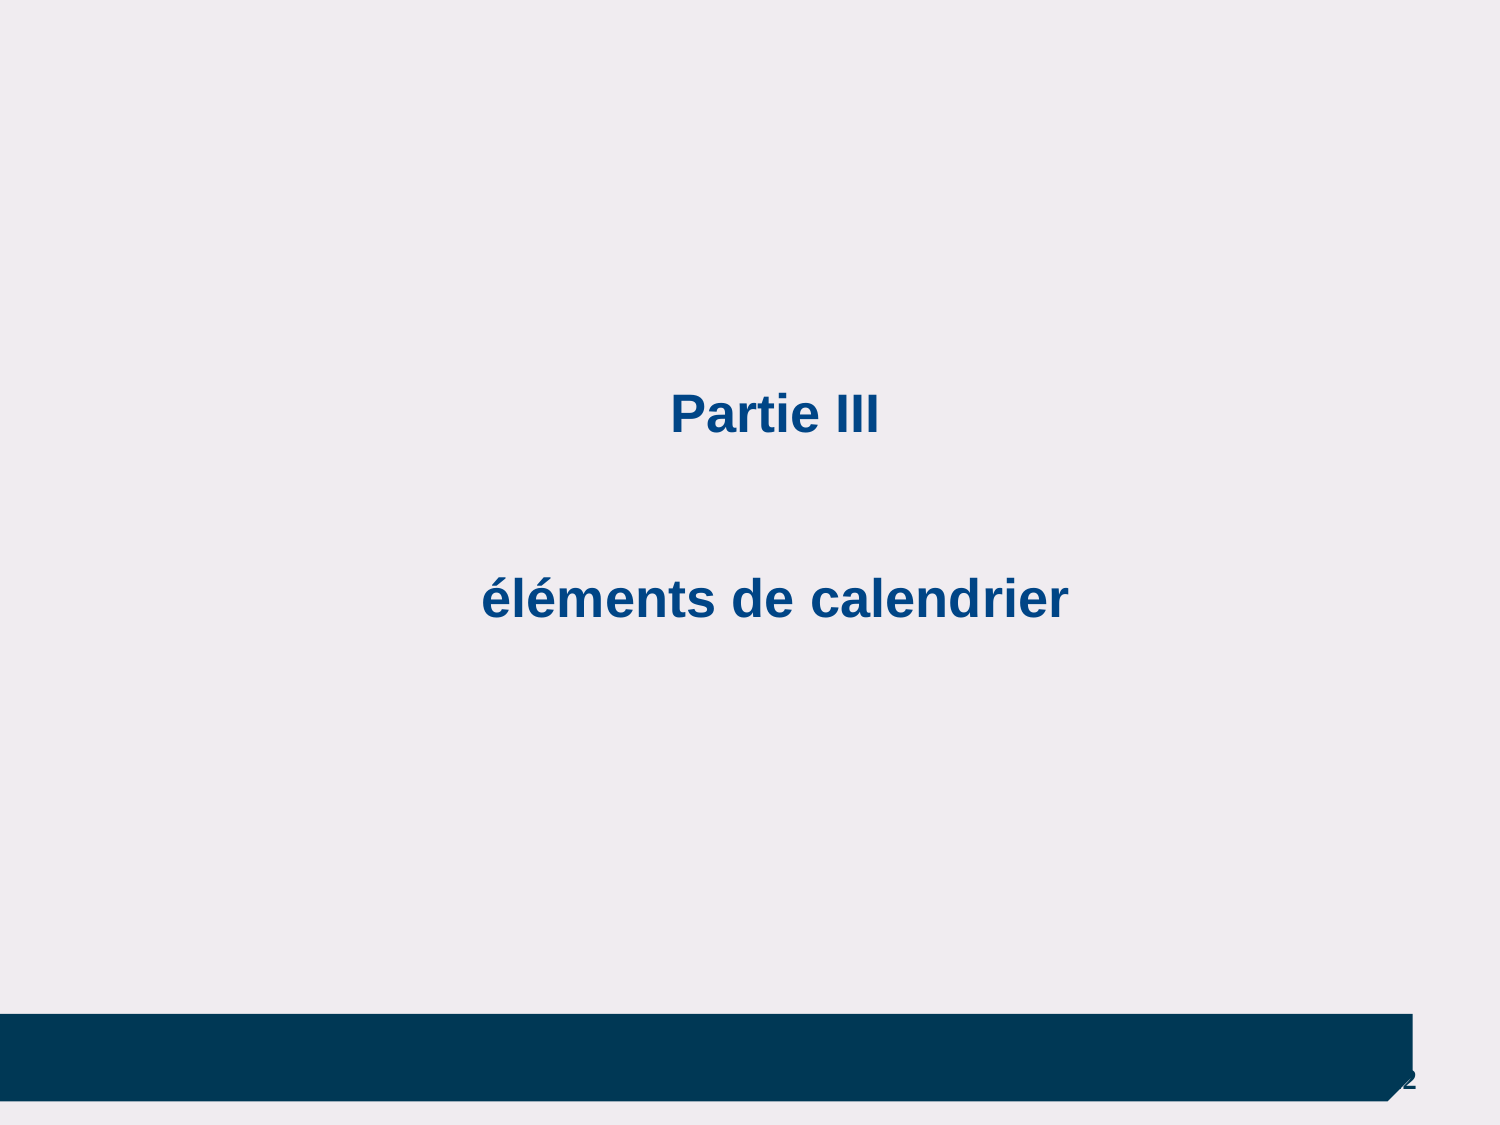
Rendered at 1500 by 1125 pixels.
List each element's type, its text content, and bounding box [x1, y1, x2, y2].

title Partie III éléments de calendrier [118, 380, 1434, 632]
text_box [0, 1013, 1413, 1102]
